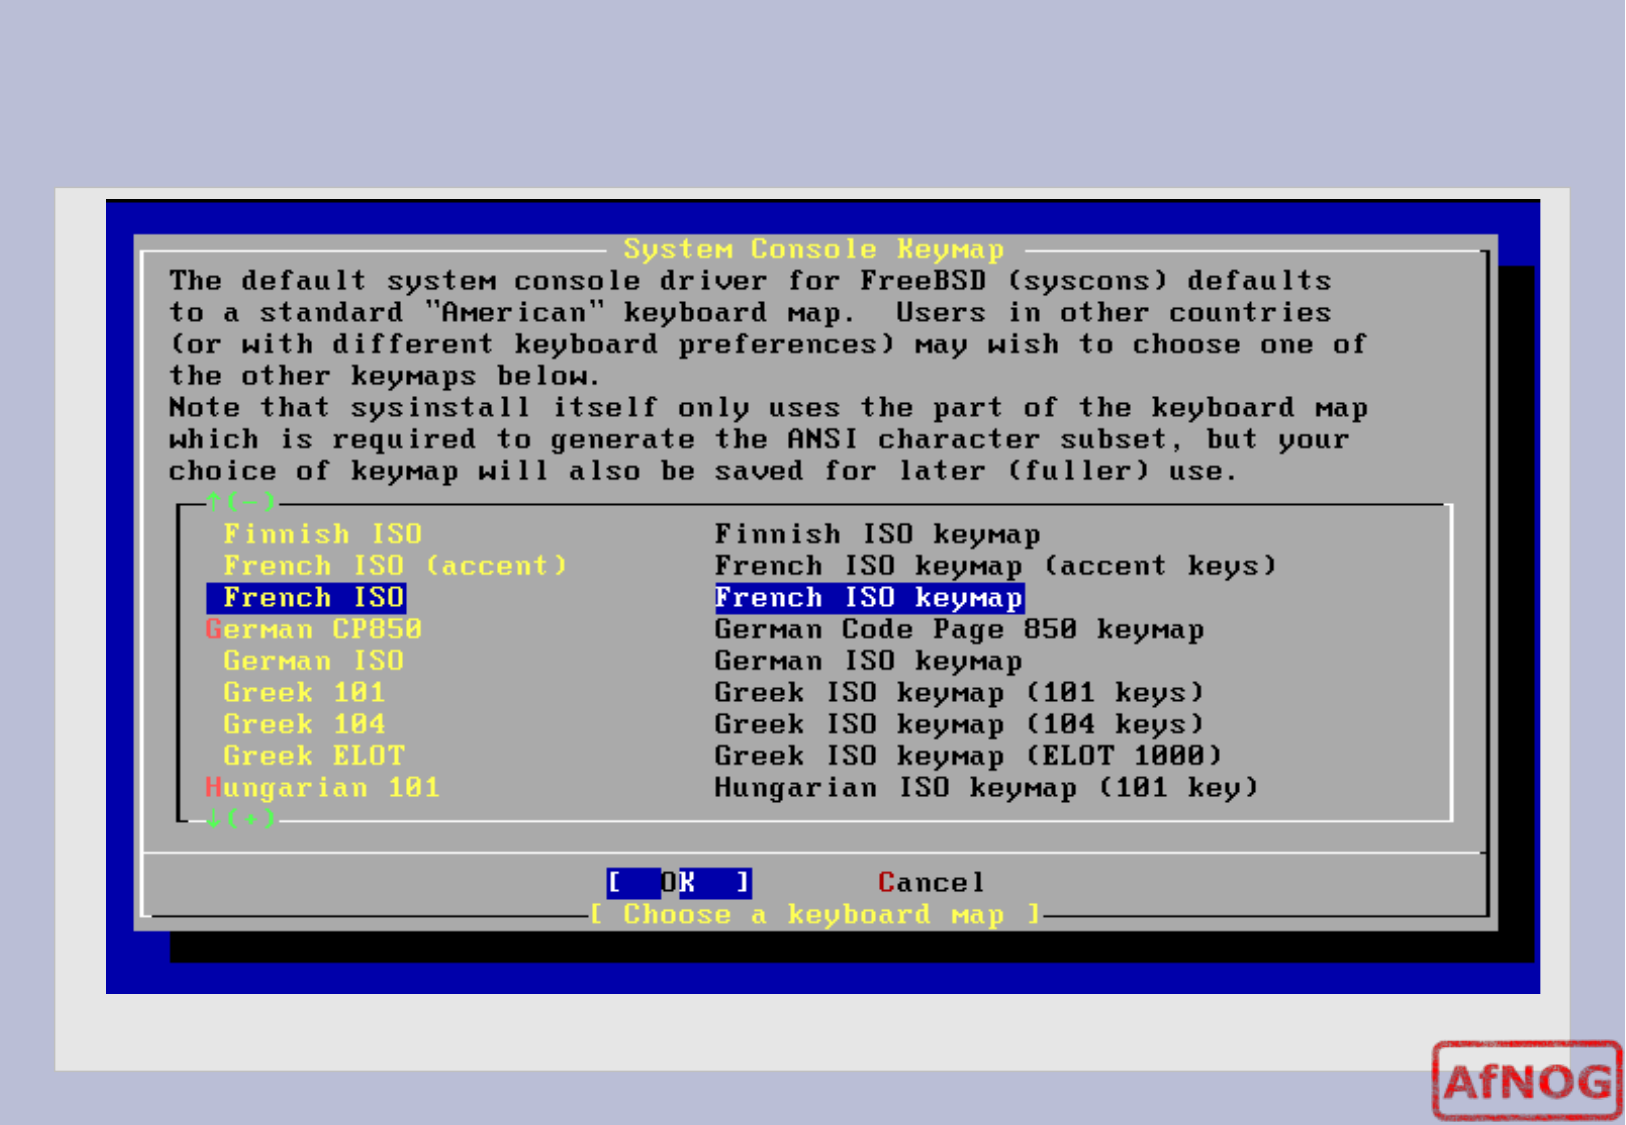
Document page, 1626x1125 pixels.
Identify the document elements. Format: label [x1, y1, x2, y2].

picture [1430, 1038, 1626, 1125]
picture [106, 199, 1541, 994]
title [54, 44, 1571, 215]
